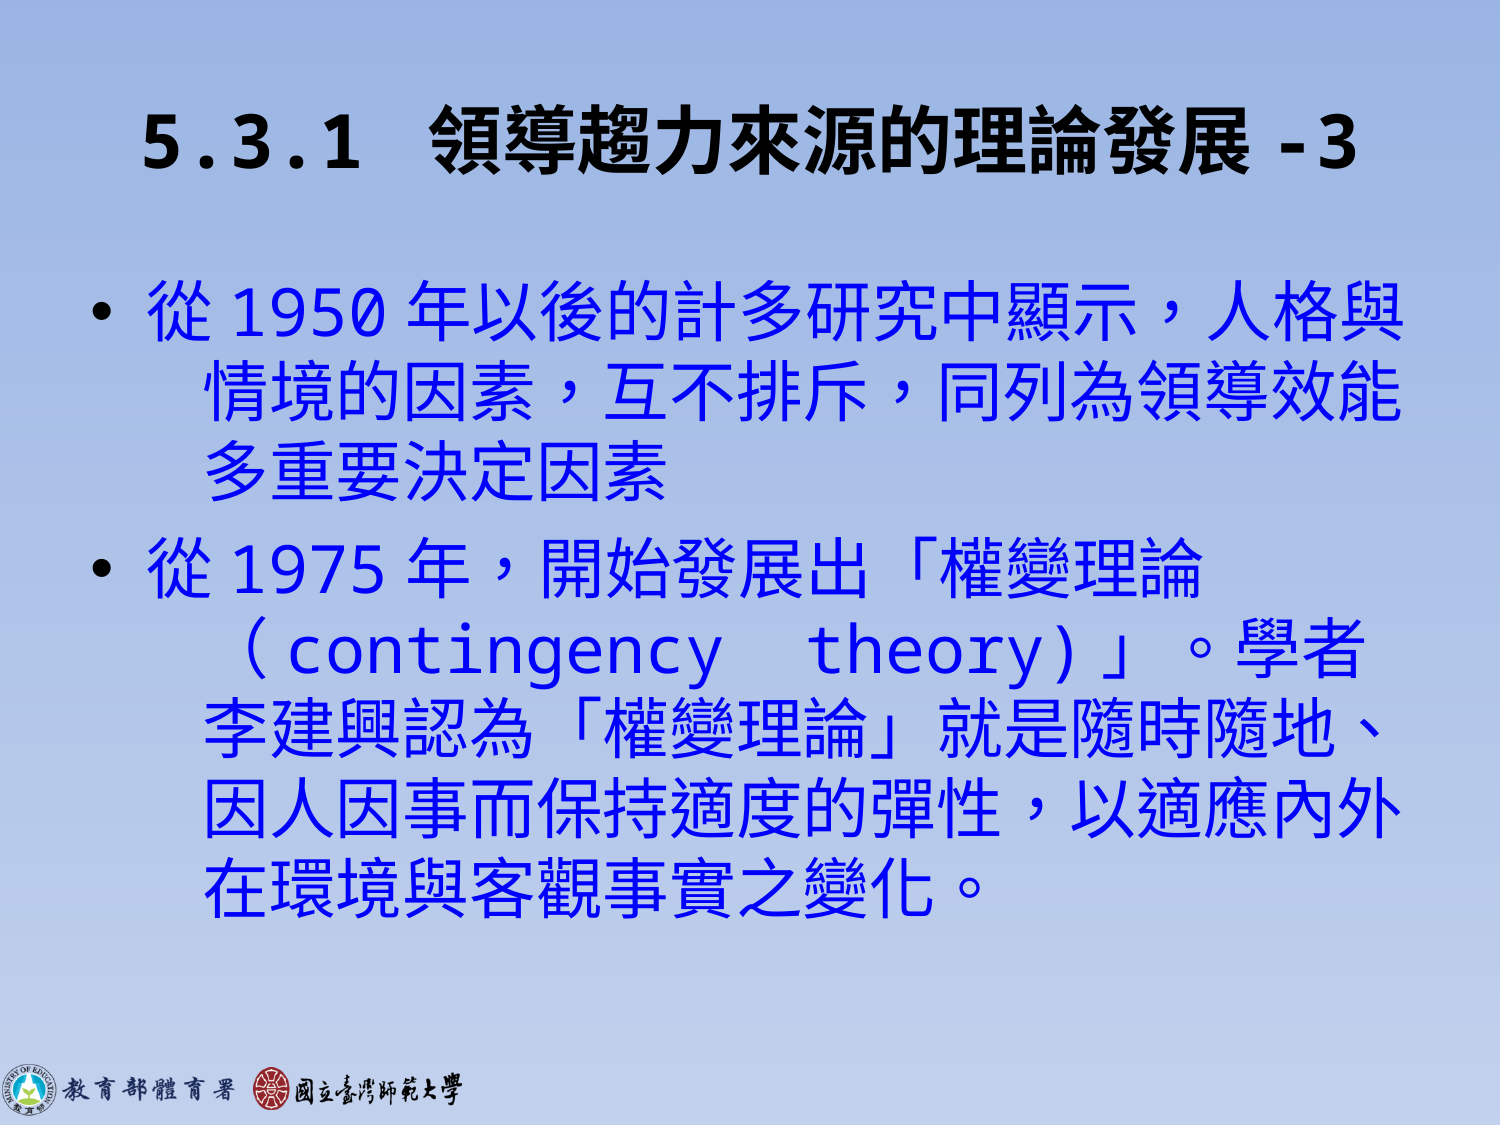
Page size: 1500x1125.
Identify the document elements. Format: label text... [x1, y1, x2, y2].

list 從1950年以後的計多研究中顯示，人格與情境的因素，互不排斥，同列為領導效能多重要決定因素 從1975年，開始發展出「權變理論（contingency theory)」。學者李建興認為「權變理論」就是隨時隨地、因人因事而保持適度的彈性，以適應內外在環境與客觀事實之變化。 [75, 262, 1426, 1005]
title 5.3.1 領導趨力來源的理論發展-3 [75, 45, 1426, 233]
